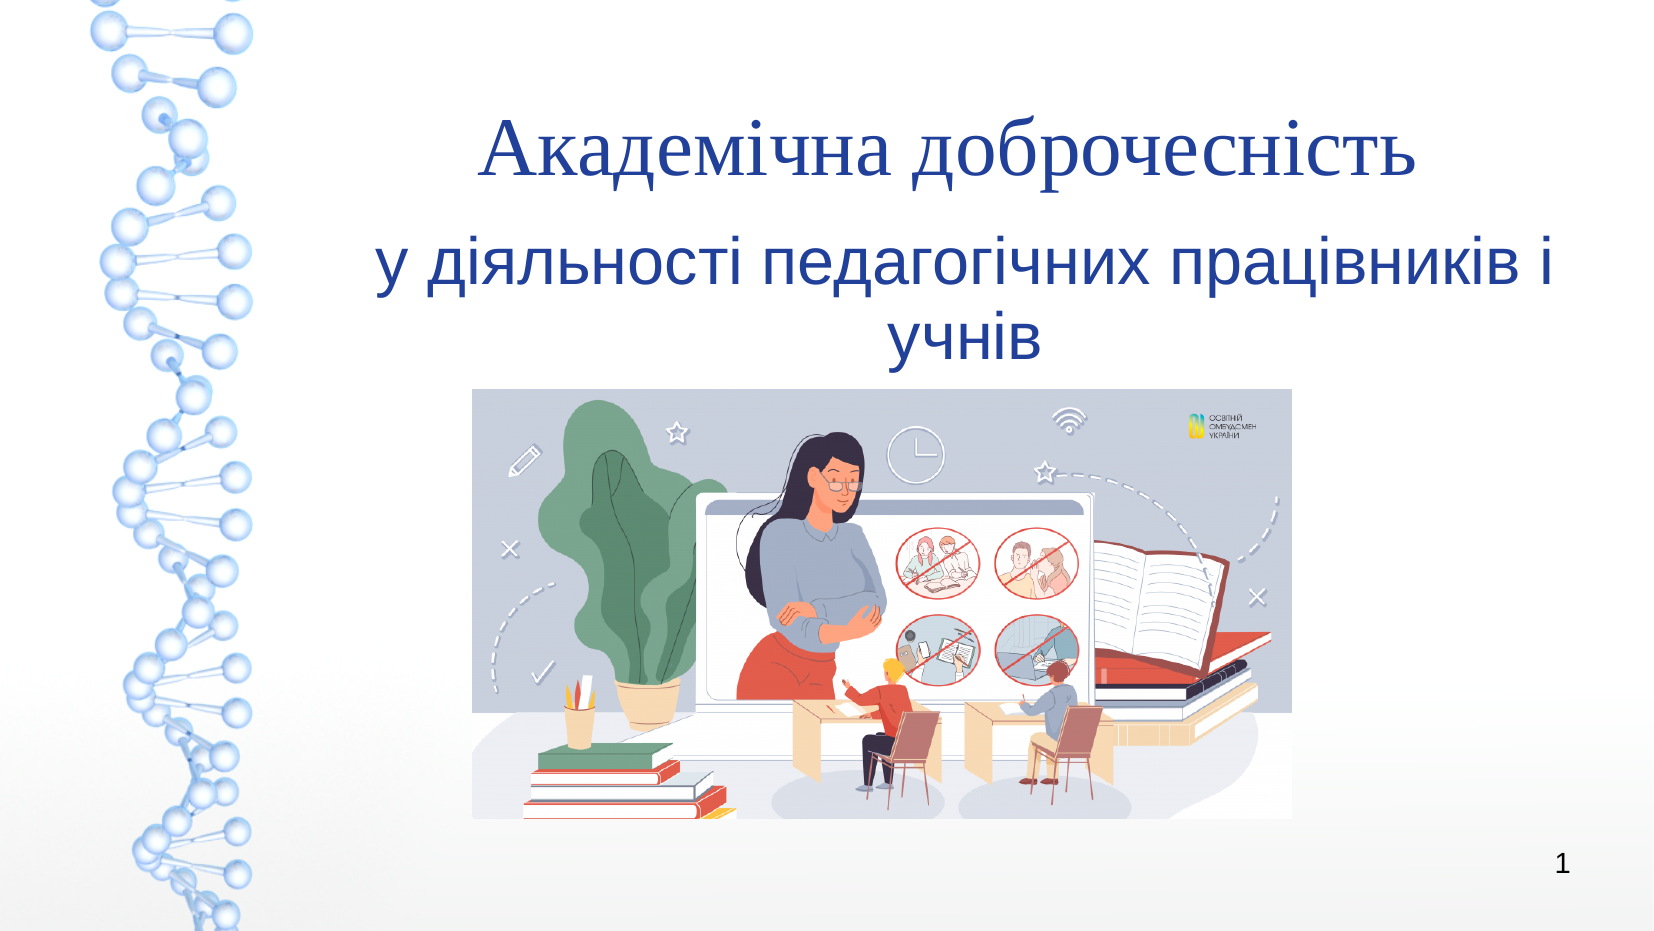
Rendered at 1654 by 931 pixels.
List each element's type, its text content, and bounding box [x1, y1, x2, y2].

list у діяльності педагогічних працівників і учнів [265, 224, 1595, 764]
picture [0, 0, 1654, 931]
title Академічна доброчесність [283, 70, 1613, 225]
